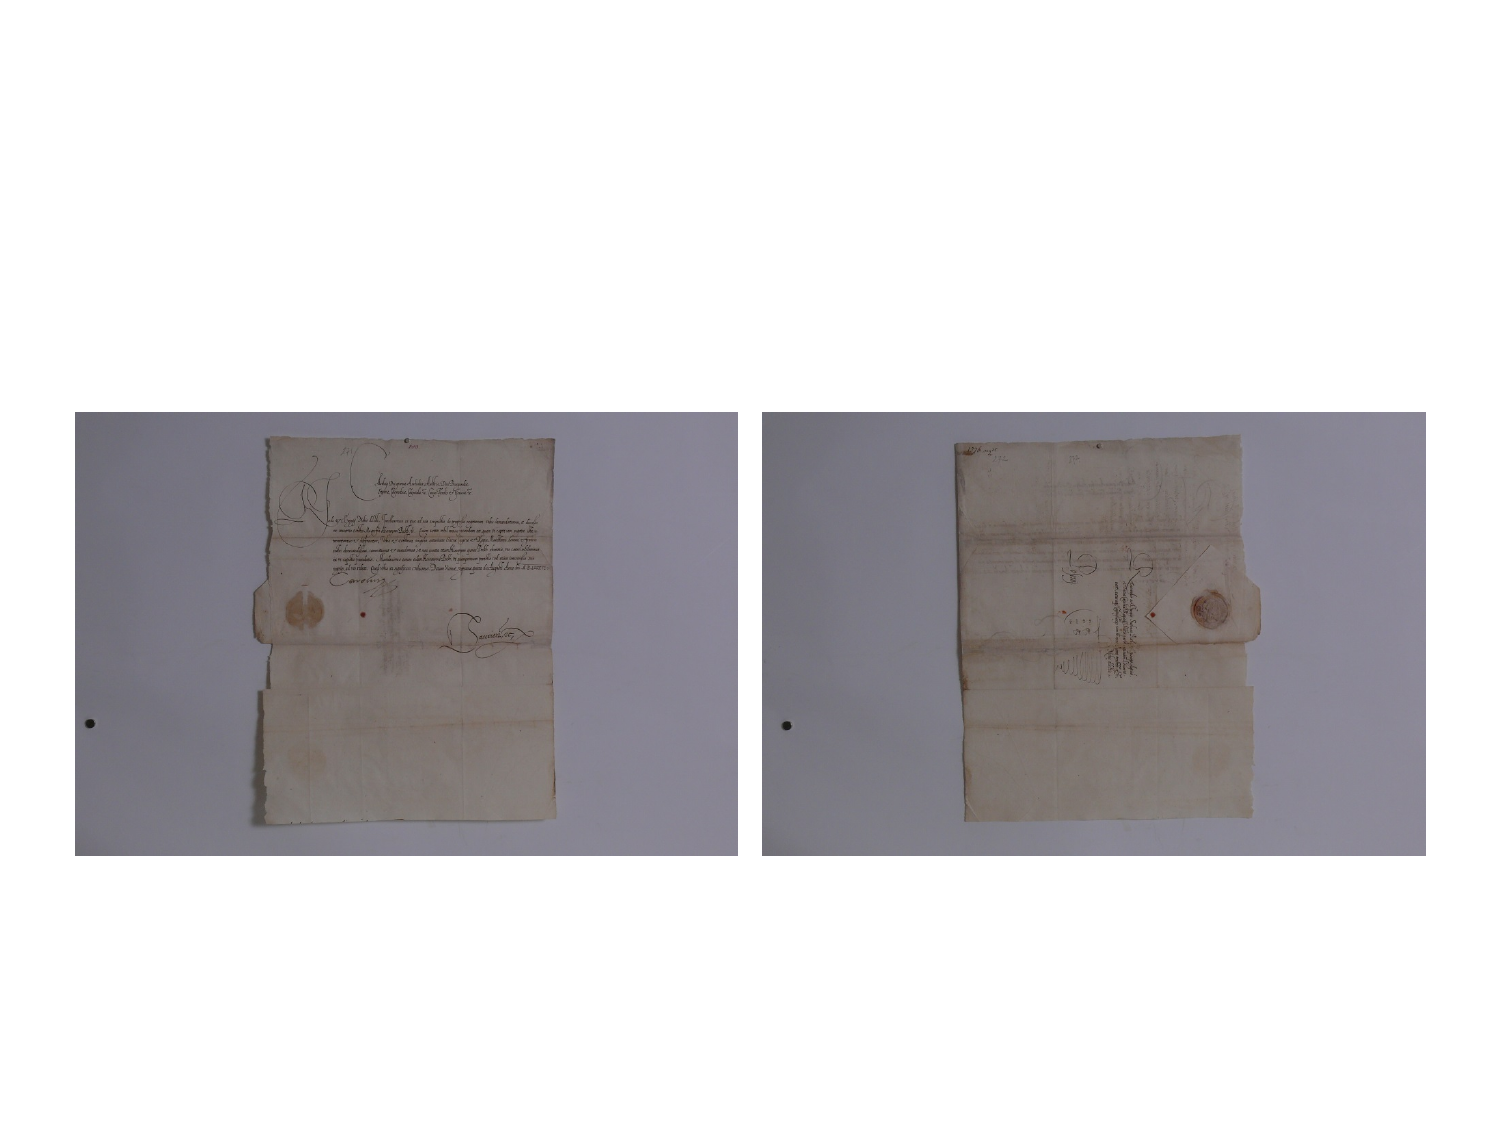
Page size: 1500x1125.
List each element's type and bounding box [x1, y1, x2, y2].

picture [762, 412, 1426, 856]
picture [75, 412, 738, 856]
